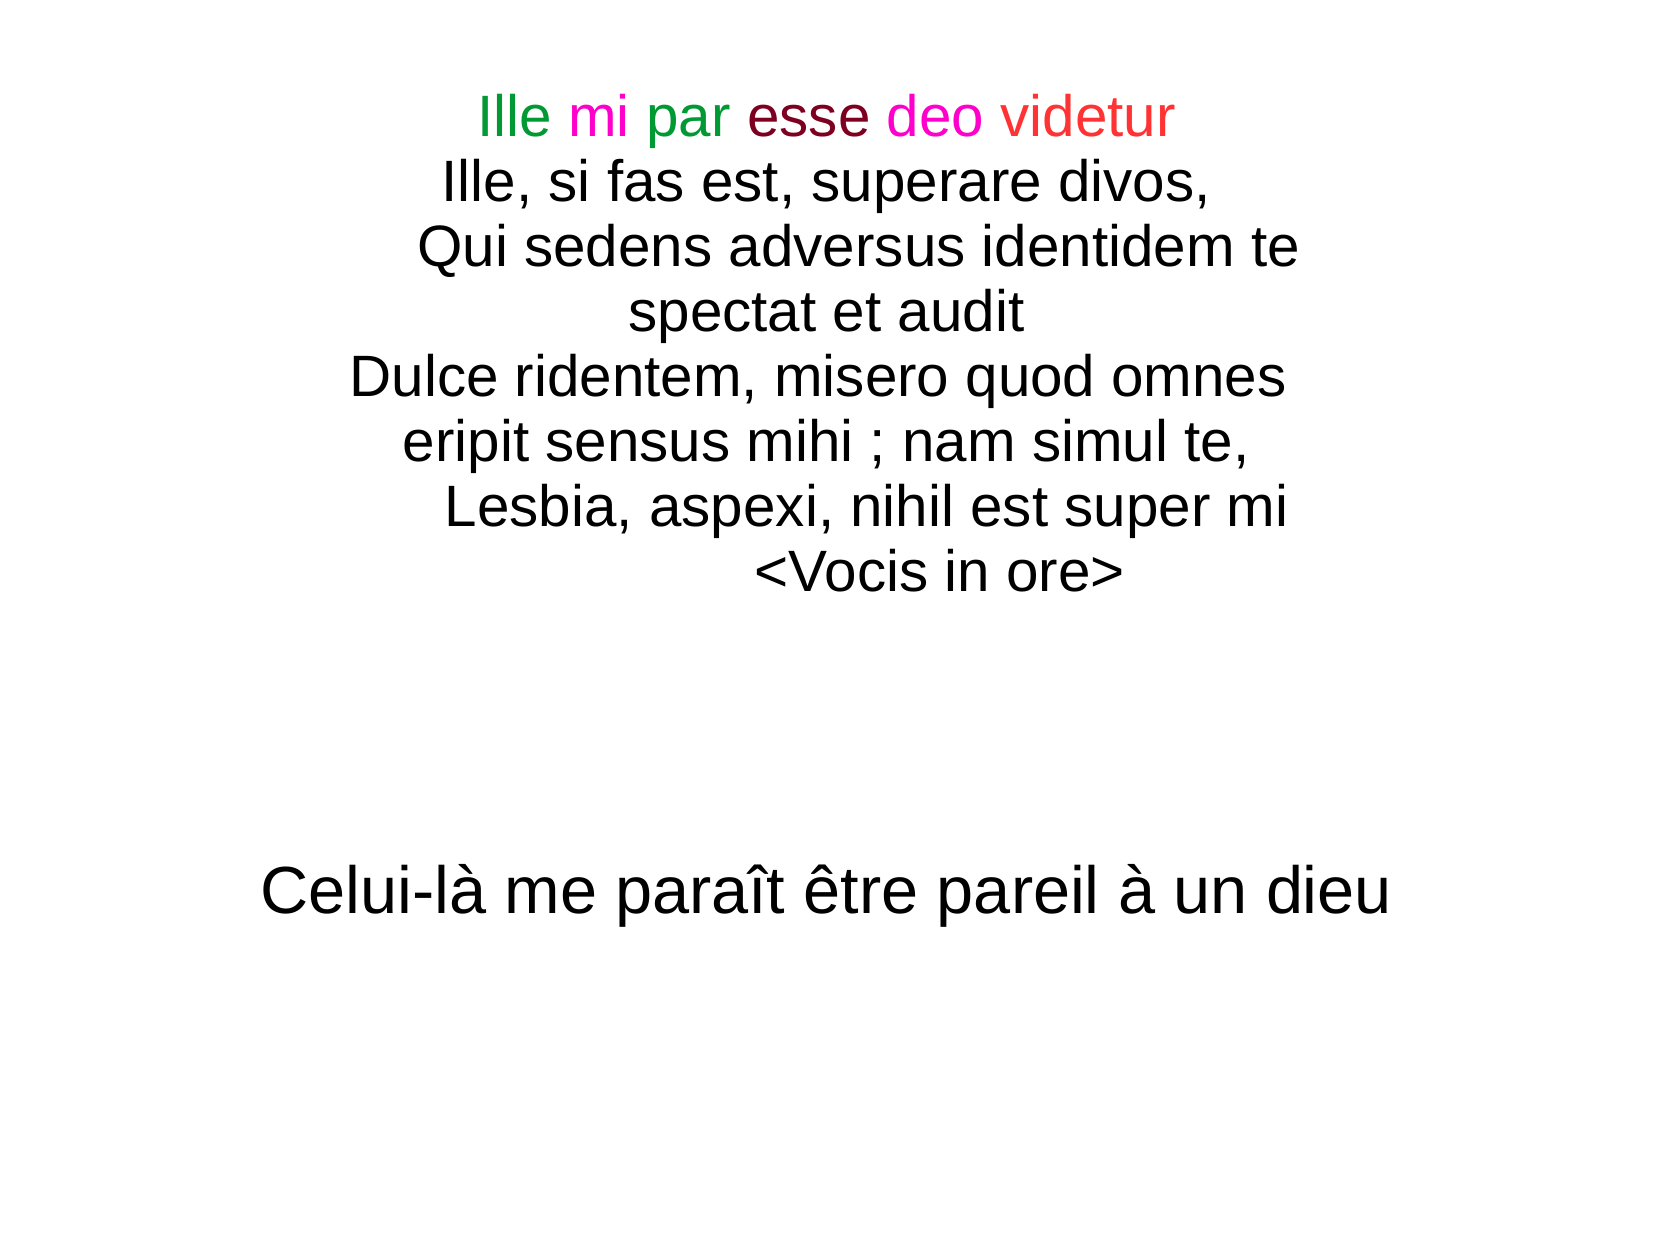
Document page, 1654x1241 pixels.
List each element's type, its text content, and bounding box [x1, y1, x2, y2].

subtitle Celui-là me paraît être pareil à un dieu [82, 673, 1571, 1109]
title Ille mi par esse deo videtur Ille, si fas est, superare divos, Qui sedens adversus identidem te spectat et audit Dulce ridentem, misero quod omnes eripit sensus mihi ; nam simul te, Lesbia, aspexi, nihil est super mi <Vocis in ore> [82, 49, 1571, 638]
